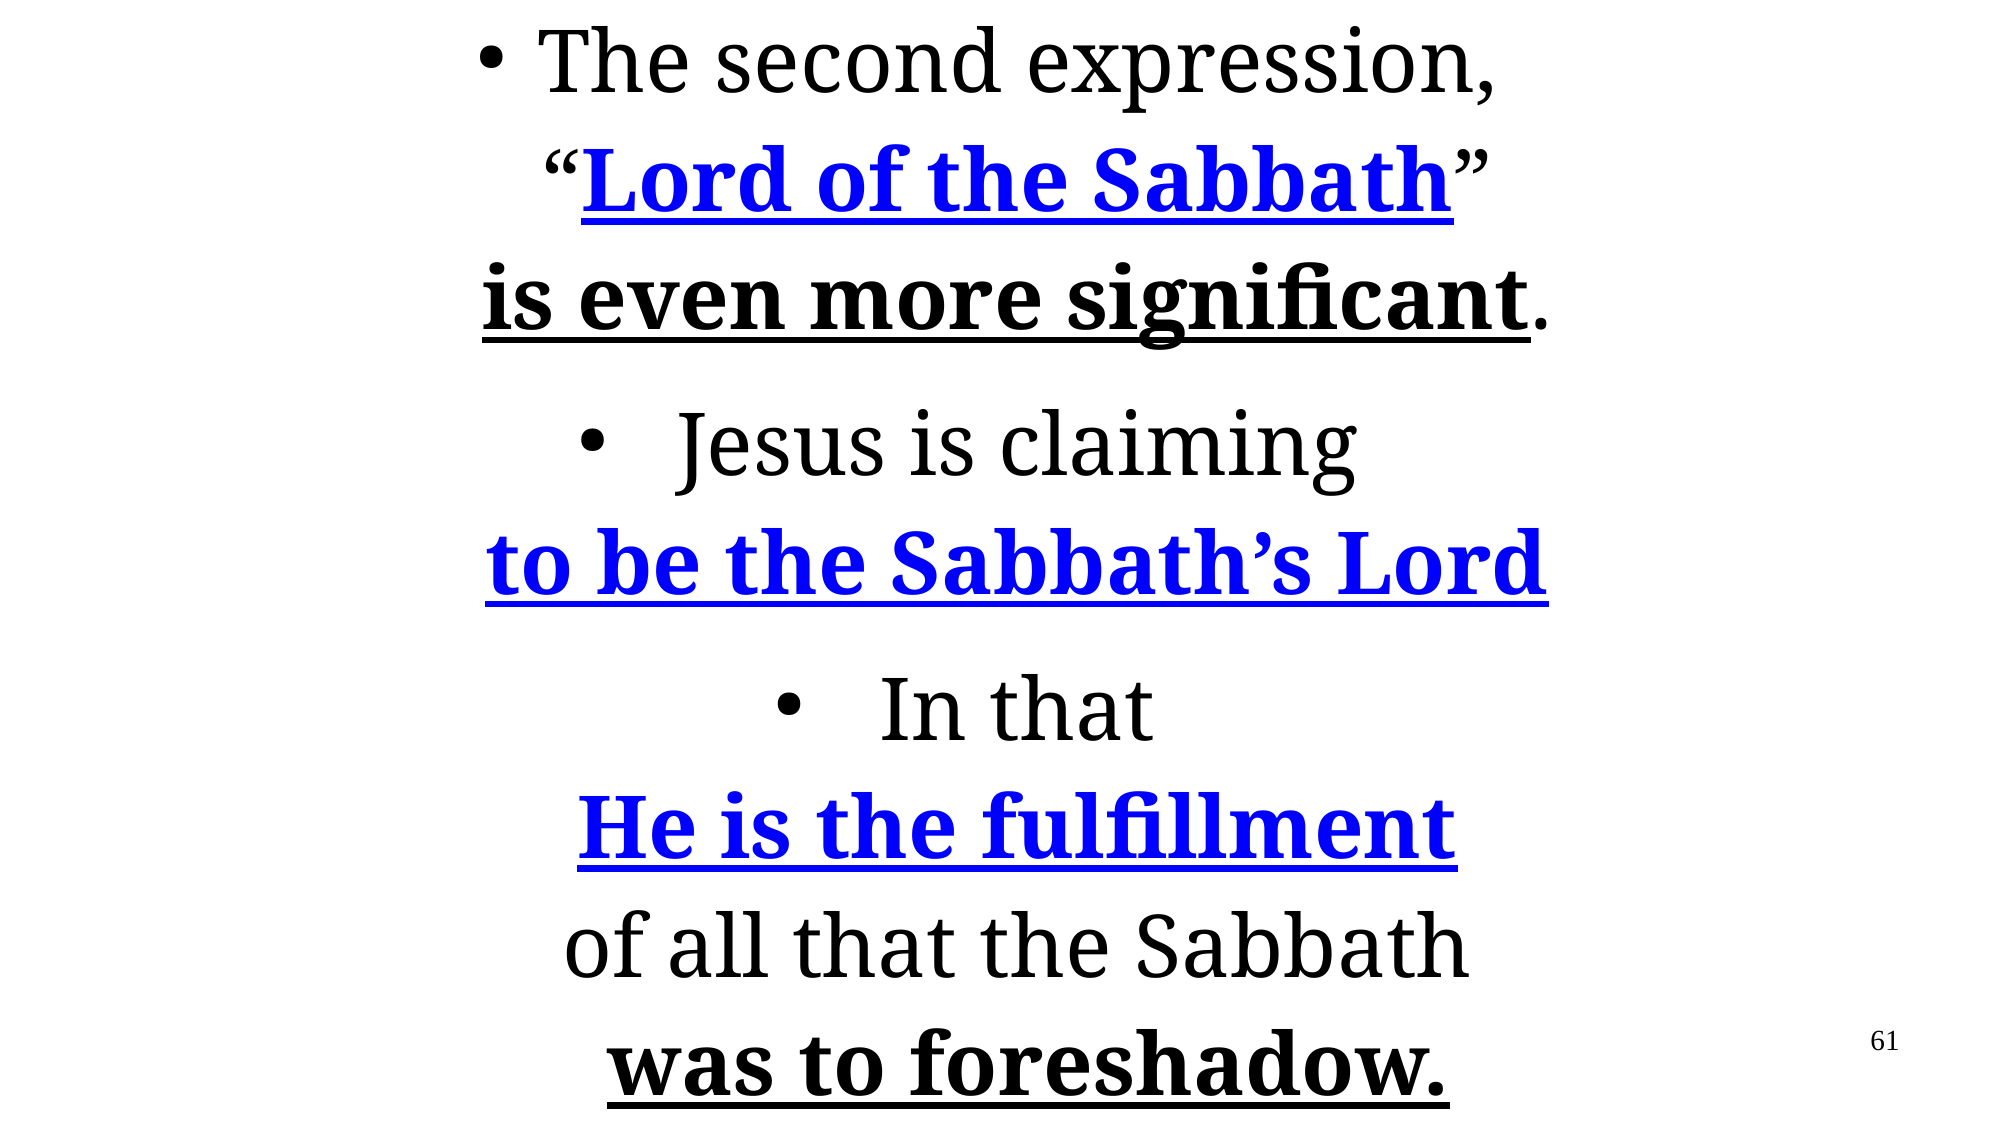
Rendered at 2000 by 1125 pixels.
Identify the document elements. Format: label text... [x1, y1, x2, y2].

list The second expression, “Lord of the Sabbath” is even more significant. Jesus is claiming to be the Sabbath’s Lord In that He is the fulfillment of all that the Sabbath was to foreshadow. [0, 0, 1996, 1123]
